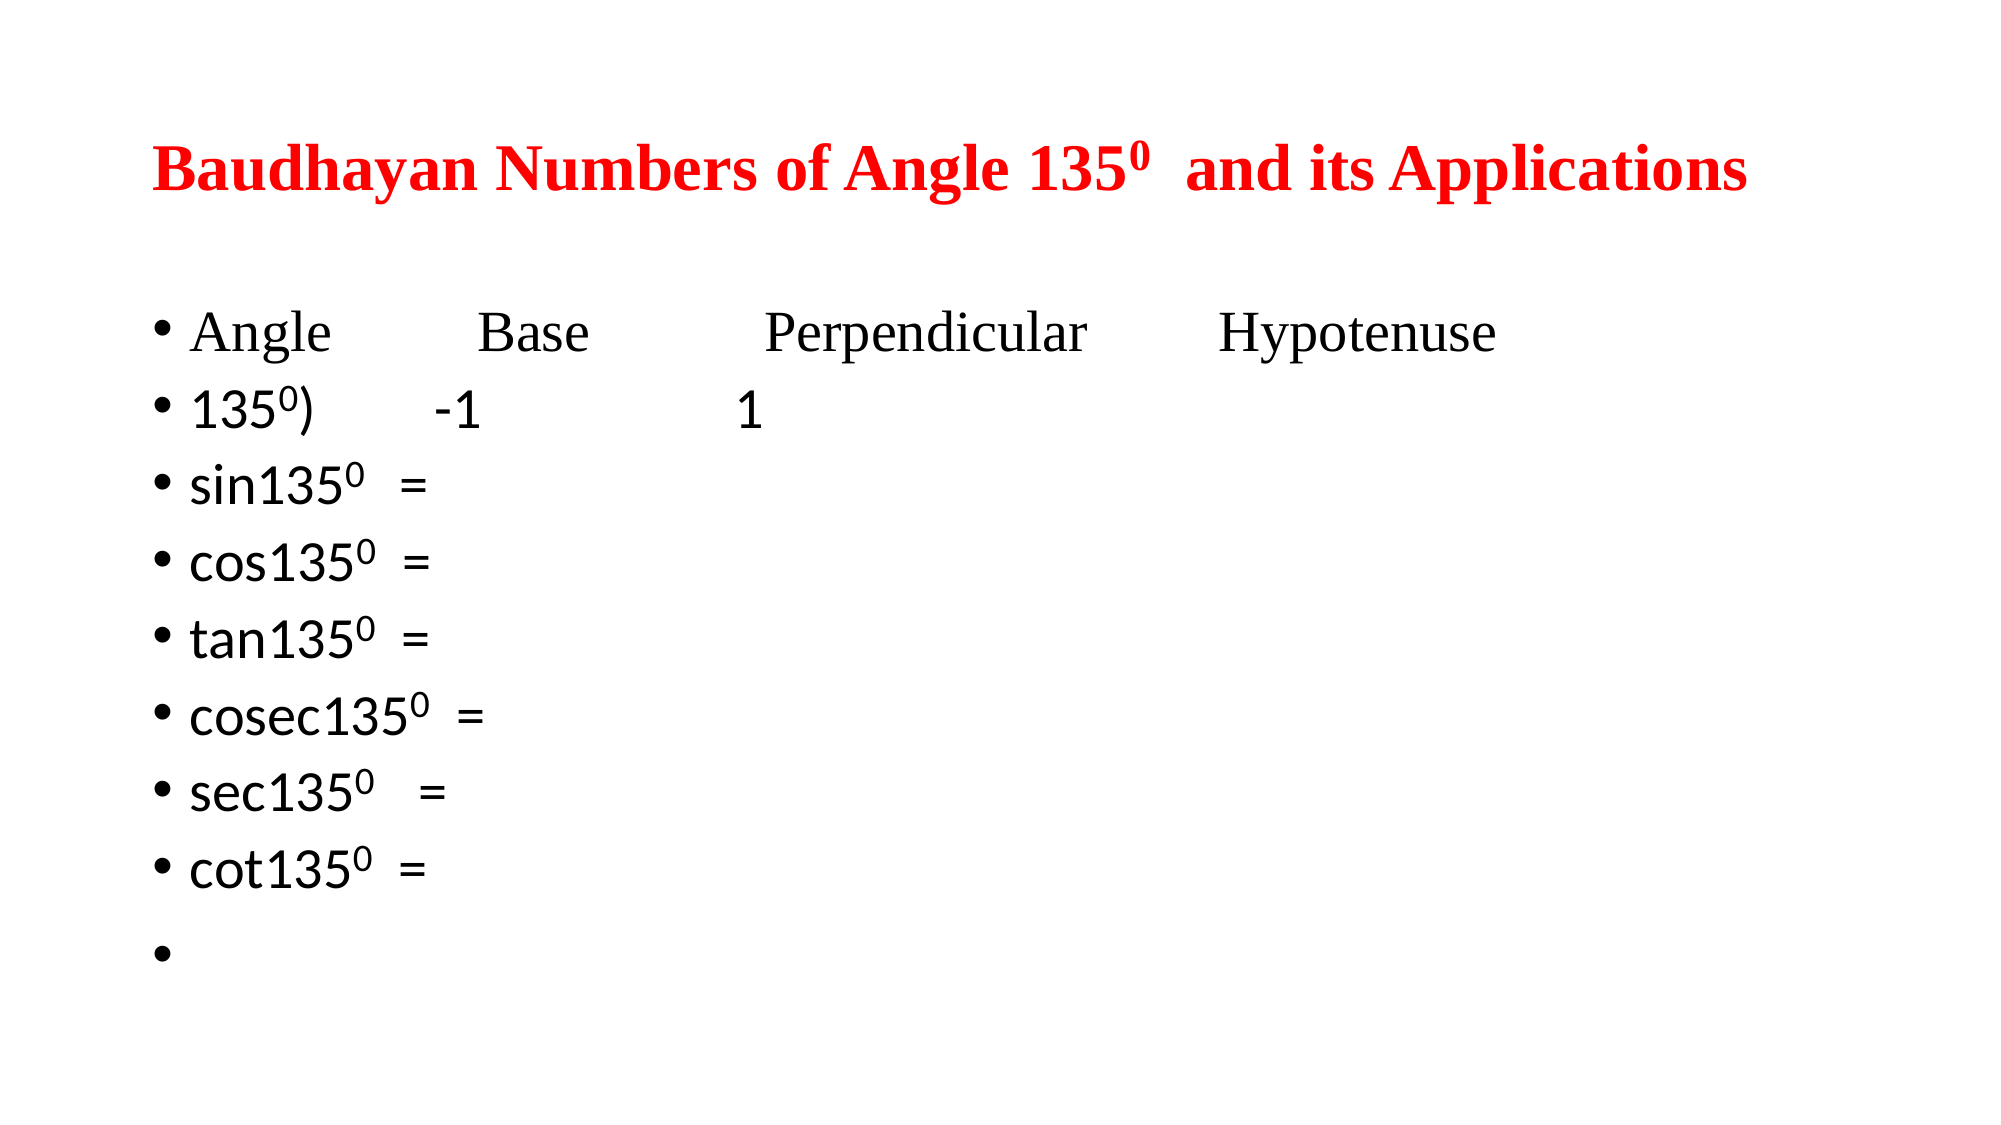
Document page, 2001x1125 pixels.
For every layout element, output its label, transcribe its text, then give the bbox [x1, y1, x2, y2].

title Baudhayan Numbers of Angle 1350 and its Applications [137, 59, 1863, 278]
list Angle Base Perpendicular Hypotenuse 1350) -1 1 sin1350 = cos1350 = tan1350 = cosec1350 = sec1350 = cot1350 = [137, 299, 1863, 1014]
